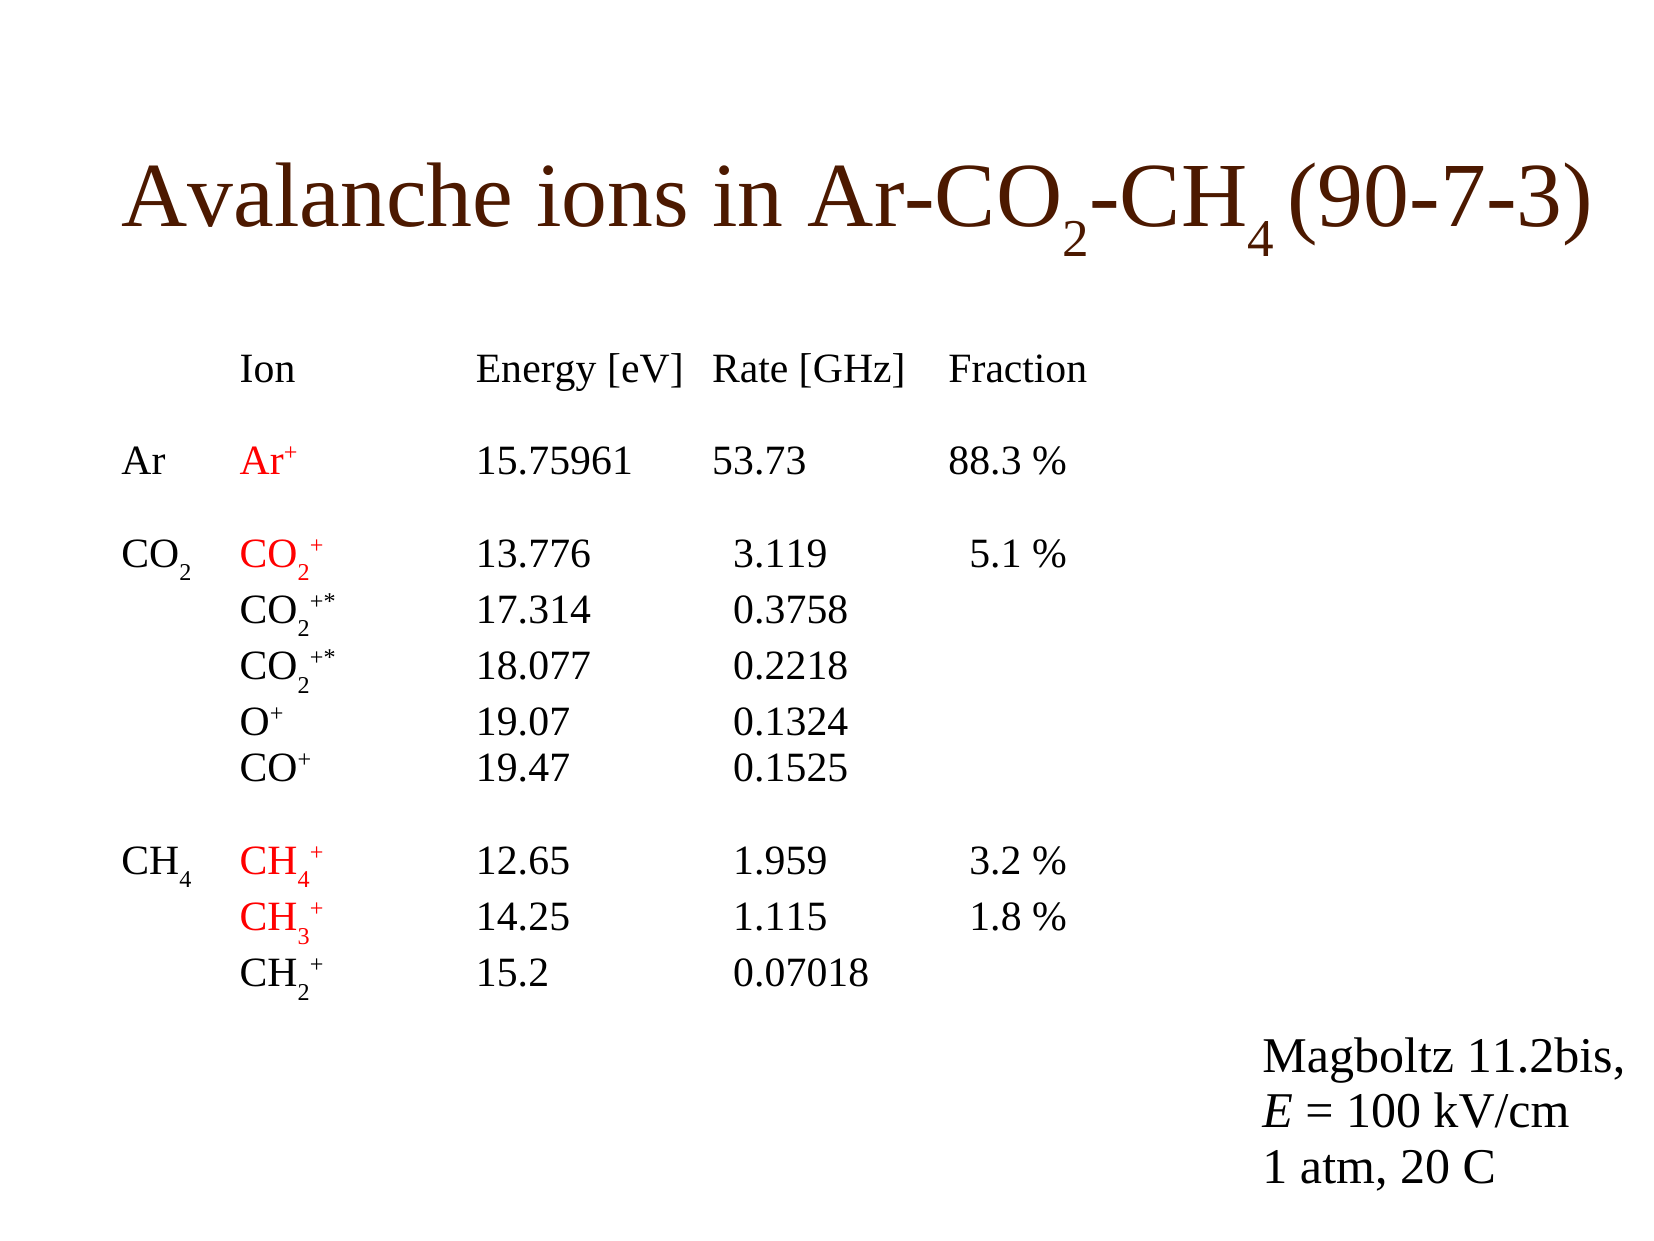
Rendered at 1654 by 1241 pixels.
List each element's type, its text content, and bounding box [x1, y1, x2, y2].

list Ion Energy [eV] Rate [GHz] Fraction Ar Ar+ 15.75961 53.73 88.3 % CO2 CO2+ 13.776 3.119 5.1 % CO2+* 17.314 0.3758 CO2+* 18.077 0.2218 O+ 19.07 0.1324 CO+ 19.47 0.1525 CH4 CH4+ 12.65 1.959 3.2 % CH3+ 14.25 1.115 1.8 % CH2+ 15.2 0.07018 [121, 344, 1534, 1065]
title Avalanche ions in Ar-CO2-CH4 (90-7-3) [121, 102, 1611, 311]
text_box Magboltz 11.2bis, E = 100 kV/cm 1 atm, 20 C [1262, 1028, 1626, 1210]
